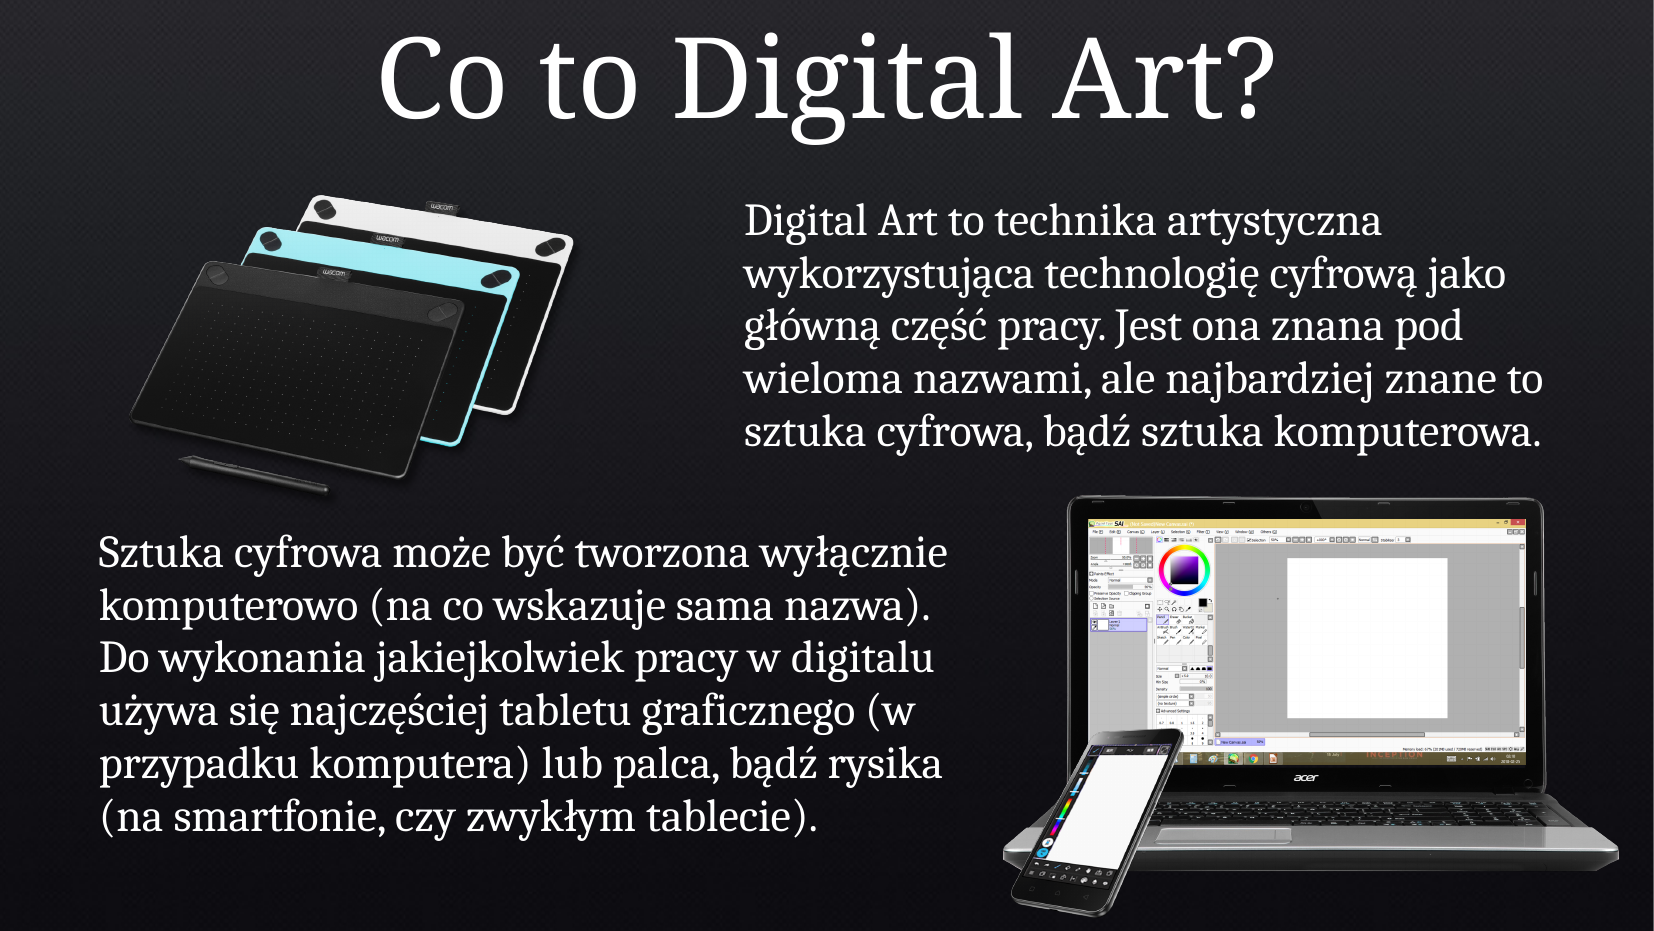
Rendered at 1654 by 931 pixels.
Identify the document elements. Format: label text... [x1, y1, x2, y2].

title Co to Digital Art? [82, 14, 1571, 289]
list Digital Art to technika artystyczna wykorzystująca technologię cyfrową jako główną część pracy. Jest ona znana pod wieloma nazwami, ale najbardziej znane to sztuka cyfrowa, bądź sztuka komputerowa. [673, 193, 1548, 449]
text_box Sztuka cyfrowa może być tworzona wyłącznie komputerowo (na co wskazuje sama nazwa). Do wykonania jakiejkolwiek pracy w digitalu używa się najczęściej tabletu graficznego (w przypadku komputera) lub palca, bądź rysika (na smartfonie, czy zwykłym tablecie). [84, 518, 1003, 931]
picture [0, 0, 1654, 931]
